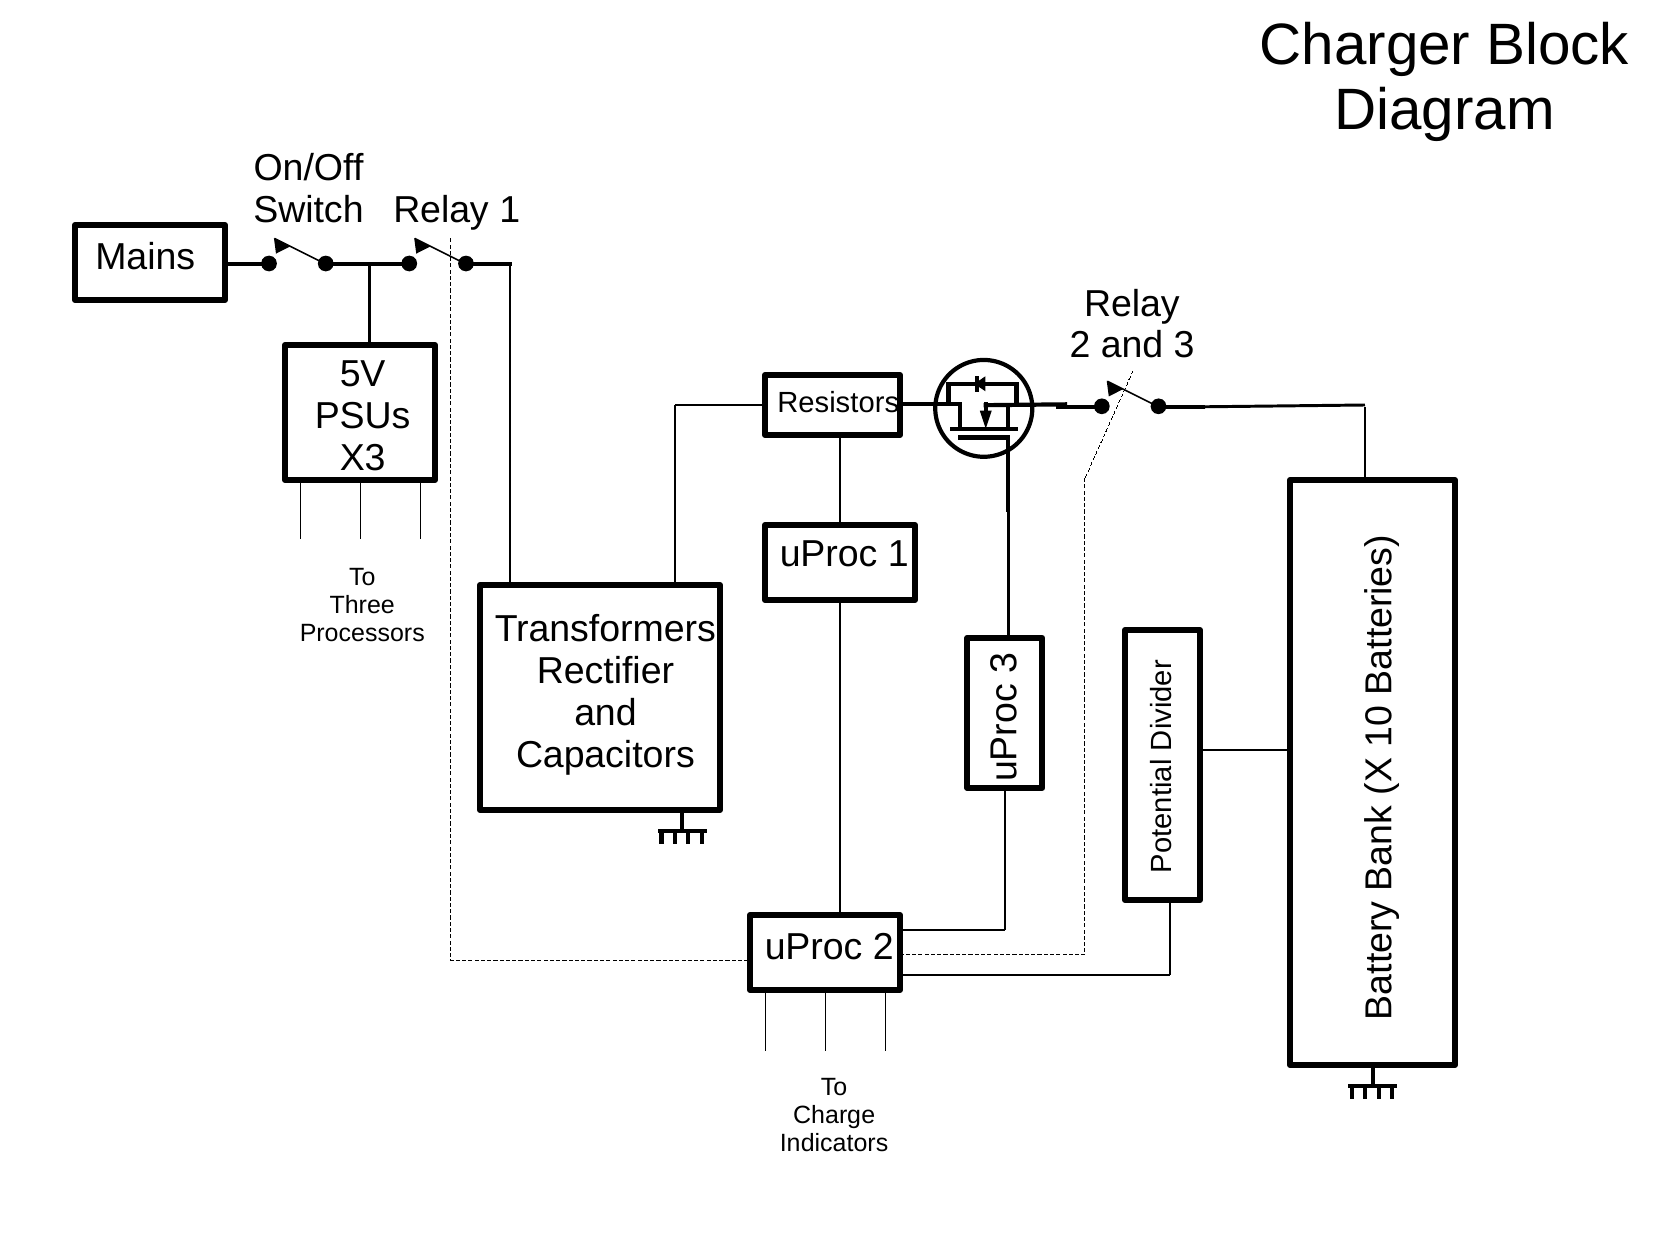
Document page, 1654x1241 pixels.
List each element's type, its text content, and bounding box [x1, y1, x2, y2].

text_box Relay 1 [379, 180, 535, 238]
text_box [1107, 382, 1122, 396]
text_box Charger Block Diagram [1245, 4, 1645, 151]
text_box [459, 257, 473, 270]
text_box Relay 2 and 3 [1054, 274, 1210, 374]
text_box Transformers Rectifier and Capacitors [480, 600, 731, 783]
text_box To Three Processors [285, 555, 440, 655]
text_box [262, 257, 276, 270]
text_box Battery Bank (X 10 Batteries) [1350, 520, 1407, 1036]
text_box Mains [80, 228, 211, 286]
text_box [415, 239, 429, 253]
text_box [402, 257, 416, 270]
text_box uProc 3 [975, 637, 1032, 797]
text_box [274, 239, 289, 253]
text_box [1095, 400, 1109, 413]
text_box [979, 377, 985, 390]
text_box Potential Divider [1137, 645, 1186, 889]
text_box uProc 1 [765, 525, 924, 582]
text_box Resistors [762, 378, 915, 436]
text_box To Charge Indicators [765, 1065, 904, 1165]
text_box On/Off Switch [238, 138, 379, 238]
text_box [319, 257, 333, 270]
text_box uProc 2 [750, 918, 909, 976]
text_box 5V PSUs X3 [300, 345, 430, 486]
text_box [1152, 400, 1165, 413]
